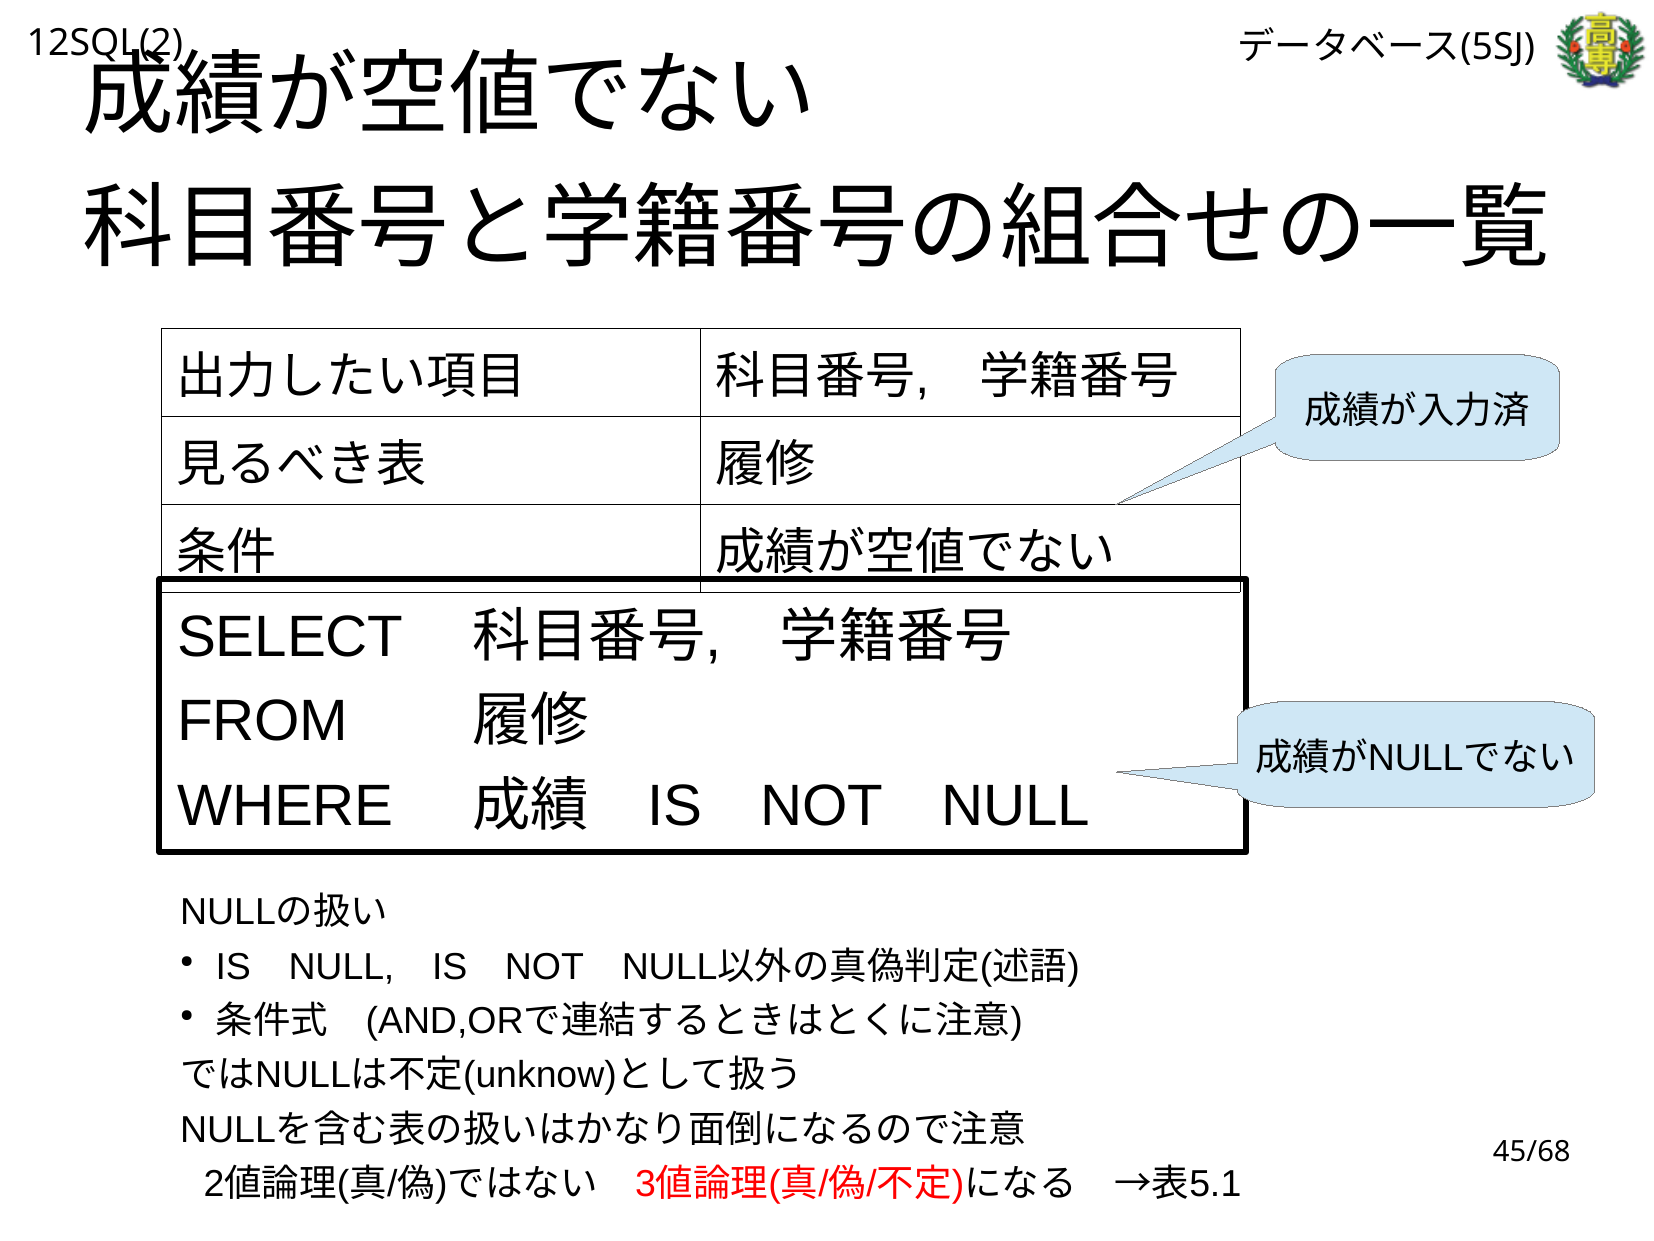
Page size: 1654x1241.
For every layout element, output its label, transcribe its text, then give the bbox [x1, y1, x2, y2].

title 成績が空値でない 科目番号と学籍番号の組合せの一覧 [82, 49, 1571, 257]
text_box 成績がNULLでない [1116, 701, 1595, 808]
picture [1553, 2, 1650, 99]
table_header 科目番号, 学籍番号 [701, 329, 1240, 416]
table_cell 履修 [1120, 458, 1240, 504]
text_box 成績が入力済 [1115, 354, 1560, 505]
table_cell 条件 [162, 505, 700, 592]
table_header 出力したい項目 [162, 329, 700, 416]
text_box NULLの扱い IS NULL, IS NOT NULL以外の真偽判定(述語) 条件式 (AND,ORで連結するときはとくに注意) ではNULLは不定(unknow)として扱う NULLを含む表の扱いはかなり面倒になるので注意 [165, 874, 1241, 1127]
table_cell 見るべき表 [162, 417, 700, 504]
table_cell 履修 [701, 417, 1240, 504]
text_box 2値論理(真/偽)ではない 3値論理(真/偽/不定)になる →表5.1 [188, 1145, 1276, 1208]
text_box SELECT 科目番号, 学籍番号 FROM 履修 WHERE 成績 IS NOT NULL [159, 578, 1247, 822]
table_cell 成績が空値でない [701, 505, 1240, 592]
